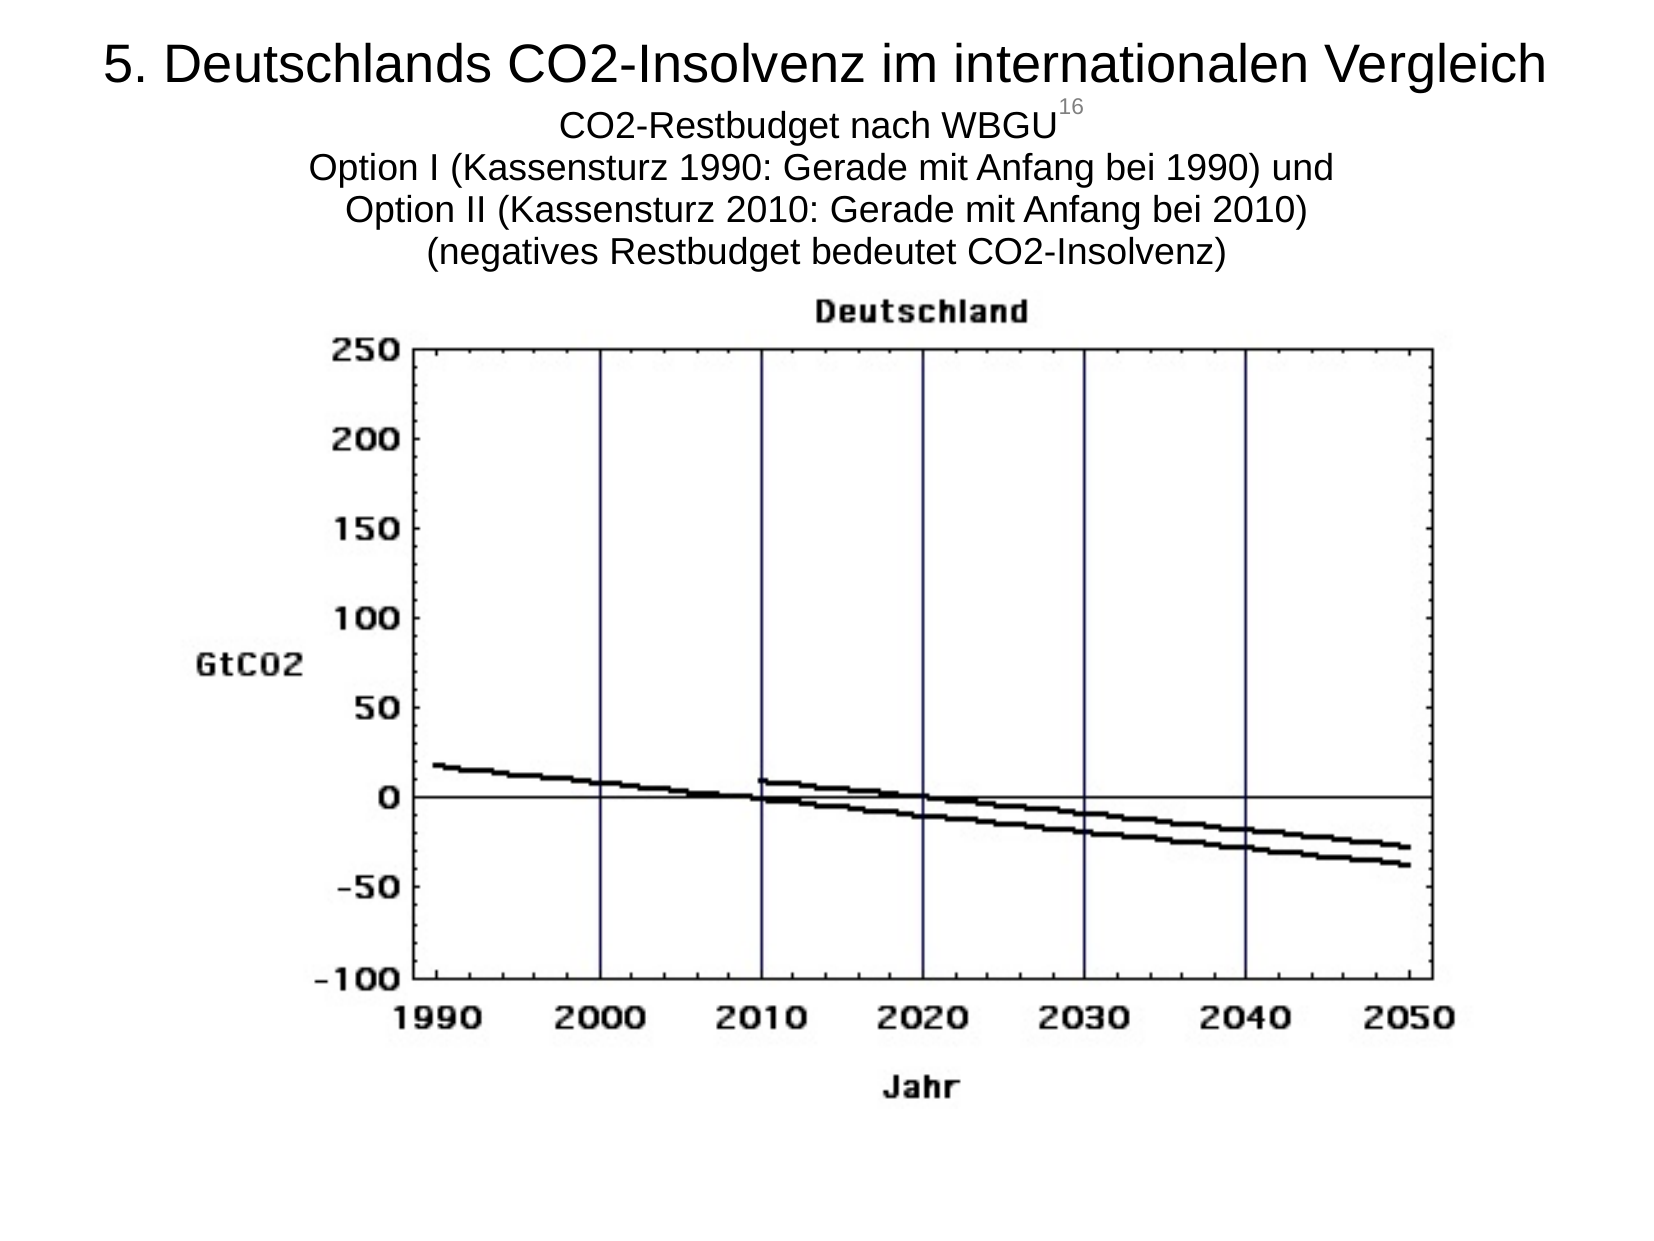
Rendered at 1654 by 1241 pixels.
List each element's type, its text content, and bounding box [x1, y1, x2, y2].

picture [162, 290, 1491, 1109]
title 5. Deutschlands CO2-Insolvenz im internationalen Vergleich CO2-Restbudget nach WBGU16 Option I (Kassensturz 1990: Gerade mit Anfang bei 1990) und Option II (Kassensturz 2010: Gerade mit Anfang bei 2010) (negatives Restbudget bedeutet CO2-Insolvenz) [82, 33, 1571, 273]
